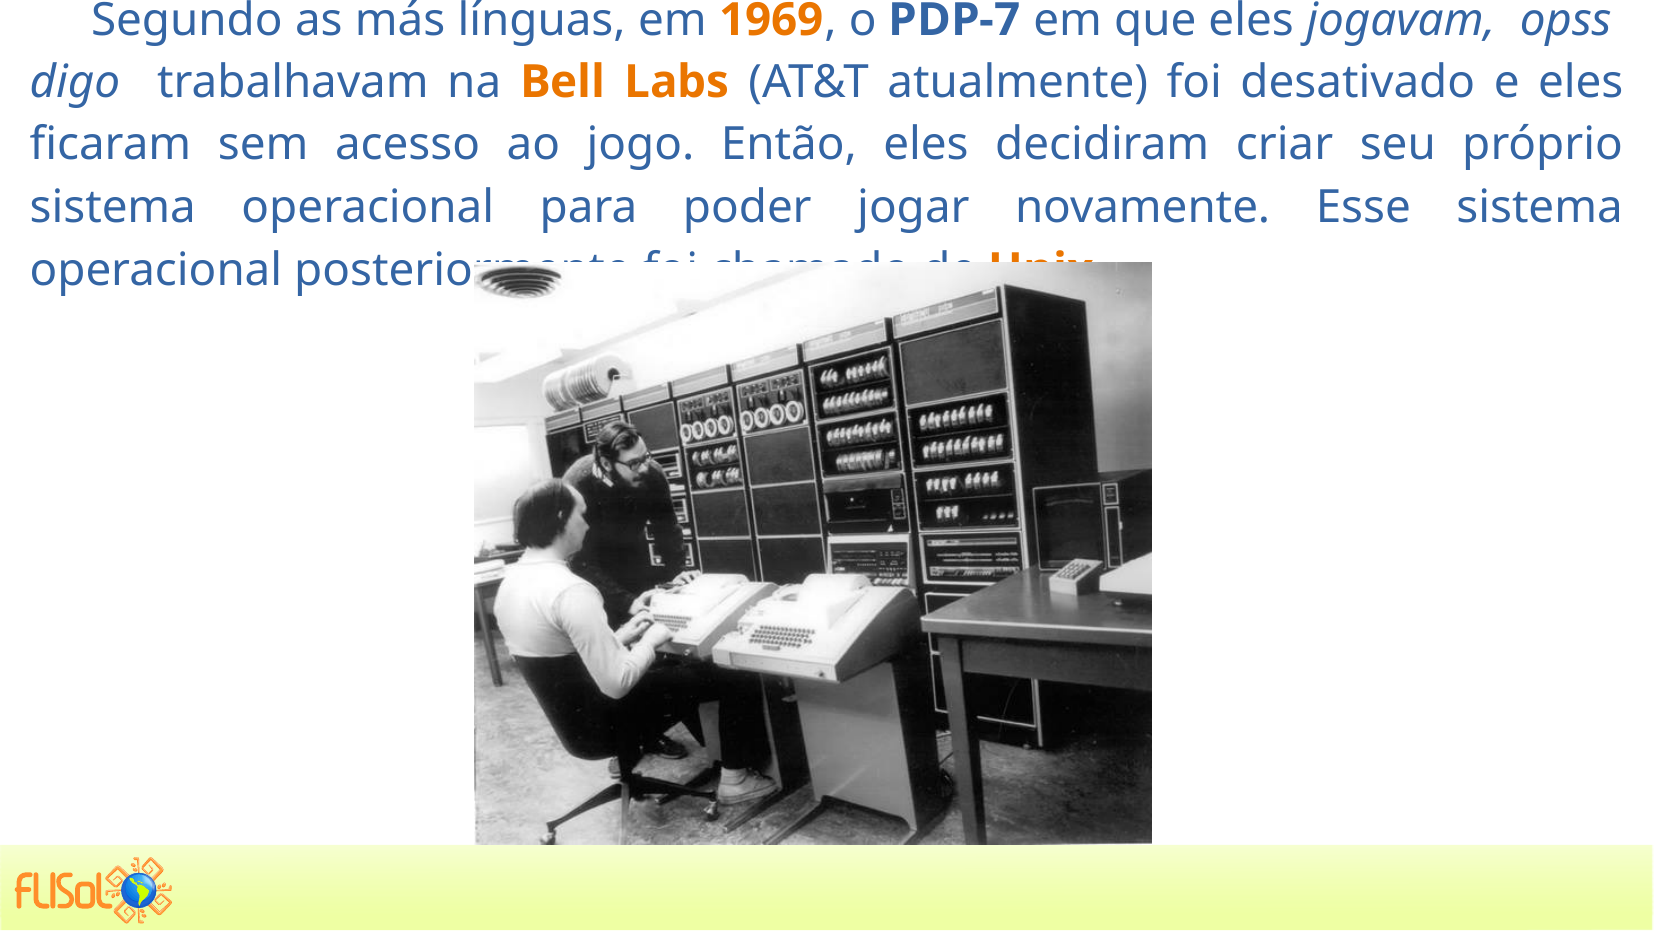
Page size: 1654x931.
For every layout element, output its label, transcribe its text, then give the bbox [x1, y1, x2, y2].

picture [474, 262, 1152, 845]
text_box [0, 844, 1654, 931]
text_box Segundo as más línguas, em 1969, o PDP-7 em que eles jogavam, opss digo trabalhavam na Bell Labs (AT&T atualmente) foi desativado e eles ficaram sem acesso ao jogo. Então, eles decidiram criar seu próprio sistema operacional para poder jogar novamente. Esse sistema operacional posteriormente foi chamado de Unix. [29, 13, 1625, 271]
